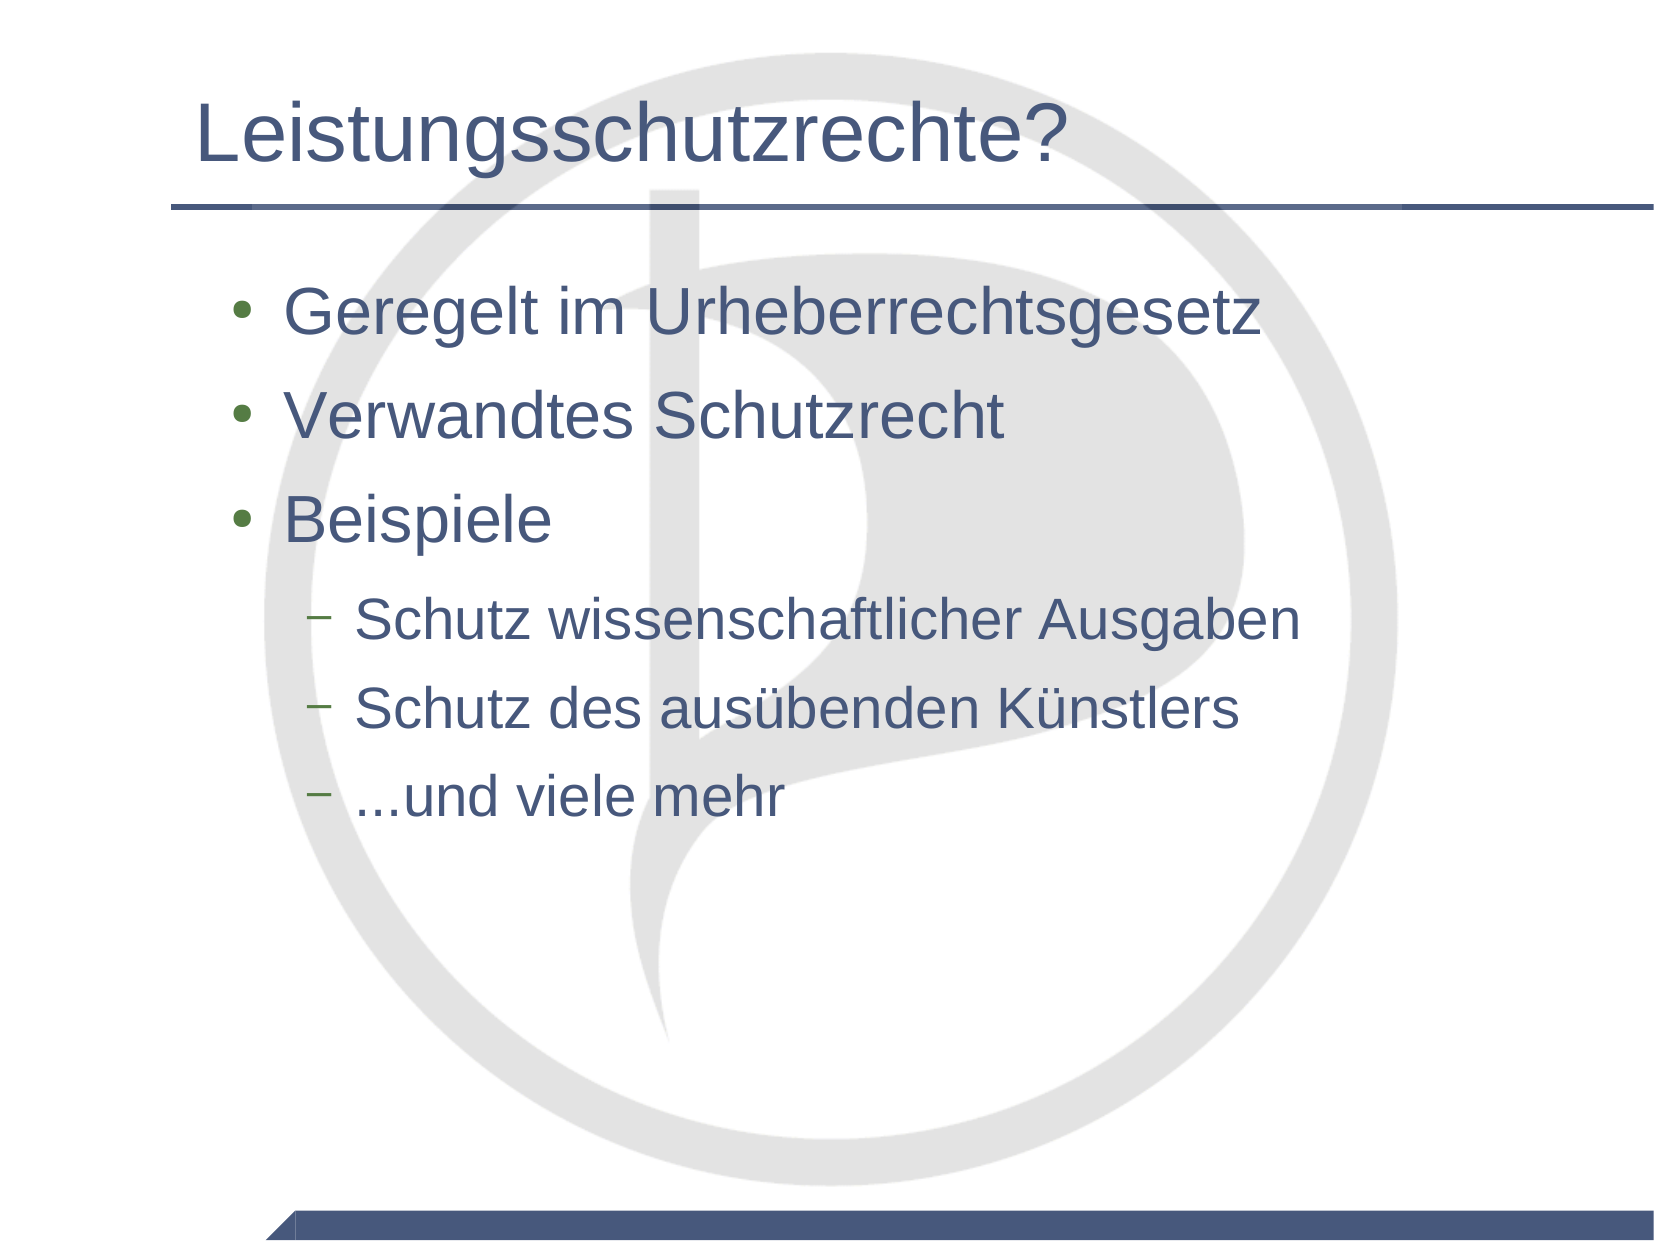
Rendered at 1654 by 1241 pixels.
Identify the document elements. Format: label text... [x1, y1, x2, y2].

title Leistungsschutzrechte? [194, 29, 1530, 237]
list Geregelt im Urheberrechtsgesetz Verwandtes Schutzrecht Beispiele Schutz wissenschaftlicher Ausgaben Schutz des ausübenden Künstlers ...und viele mehr [212, 274, 1530, 1093]
